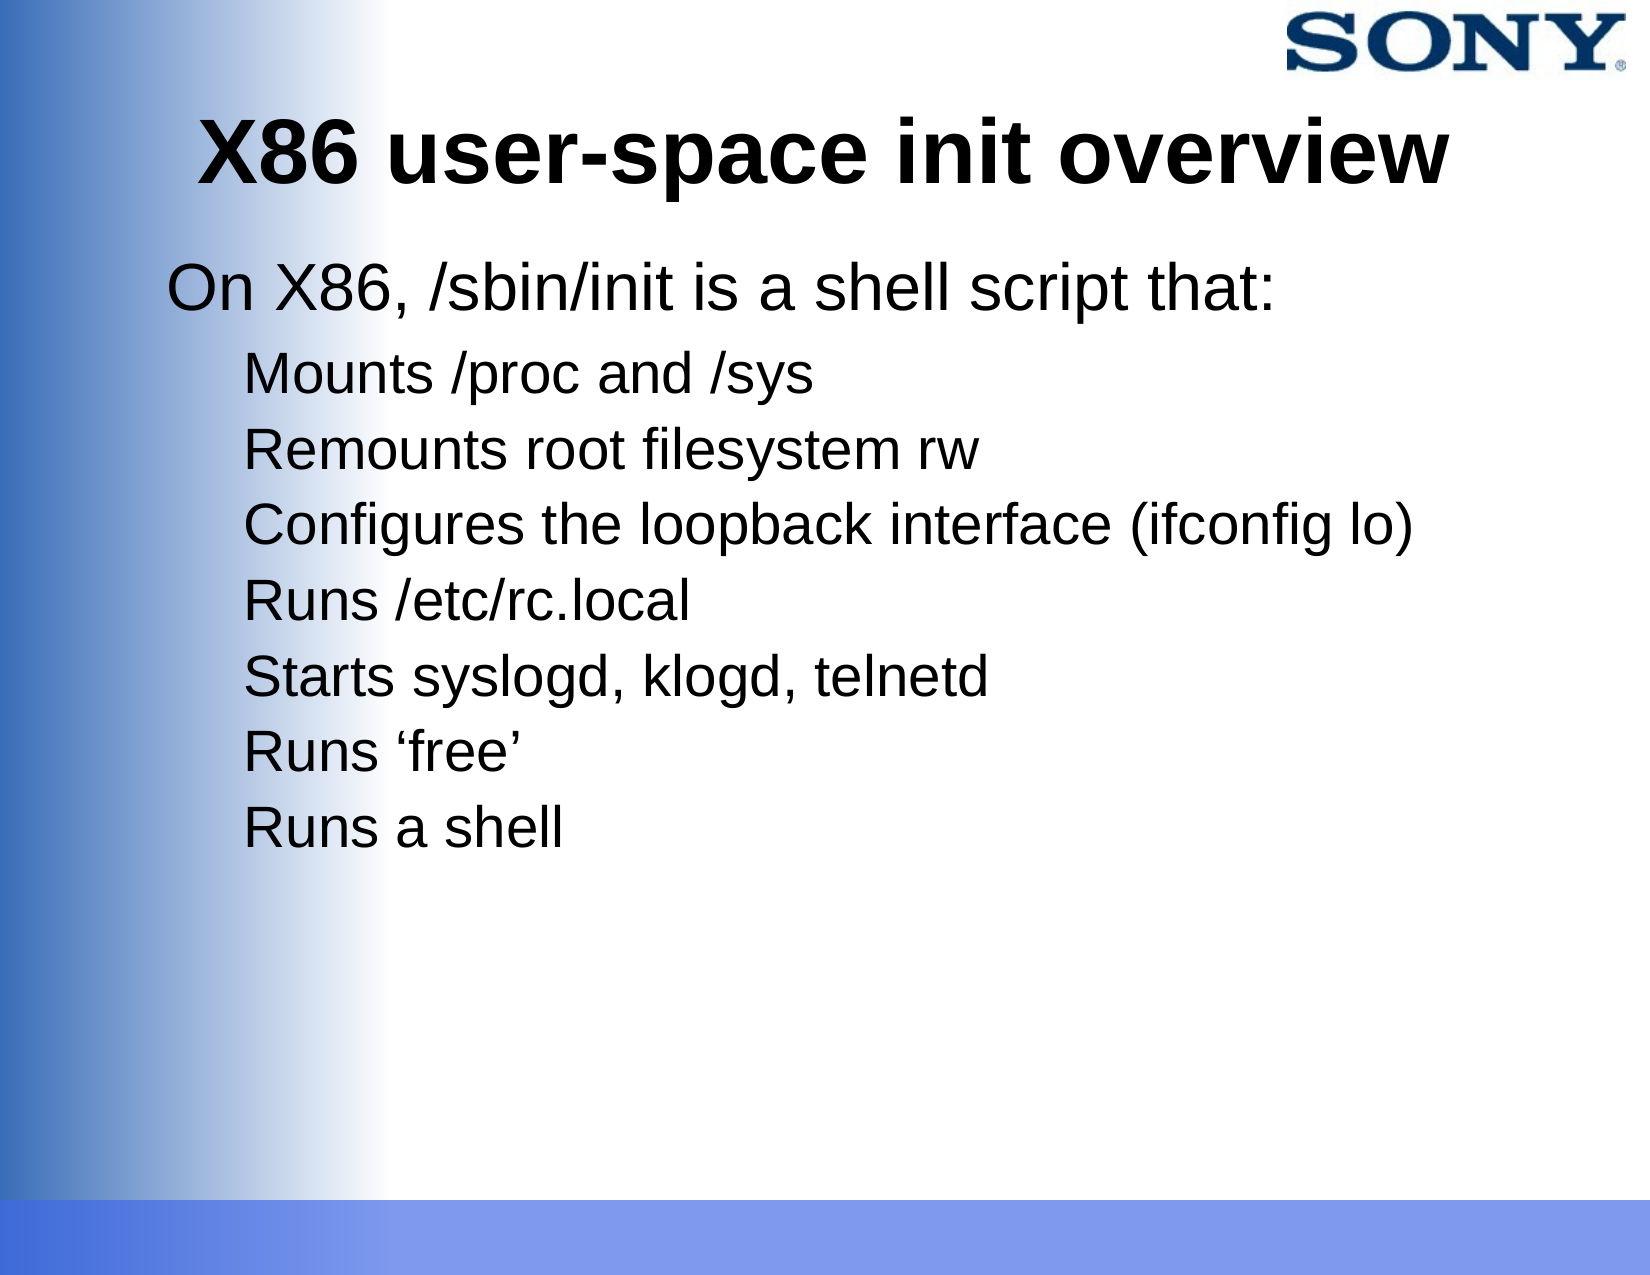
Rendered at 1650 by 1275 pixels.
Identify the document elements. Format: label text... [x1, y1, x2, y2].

title X86 user-space init overview [149, 74, 1499, 250]
list On X86, /sbin/init is a shell script that: Mounts /proc and /sys Remounts root filesystem rw Configures the loopback interface (ifconfig lo) Runs /etc/rc.local Starts syslogd, klogd, telnetd Runs ‘free’ Runs a shell [149, 262, 1499, 1188]
picture [1287, 0, 1626, 80]
